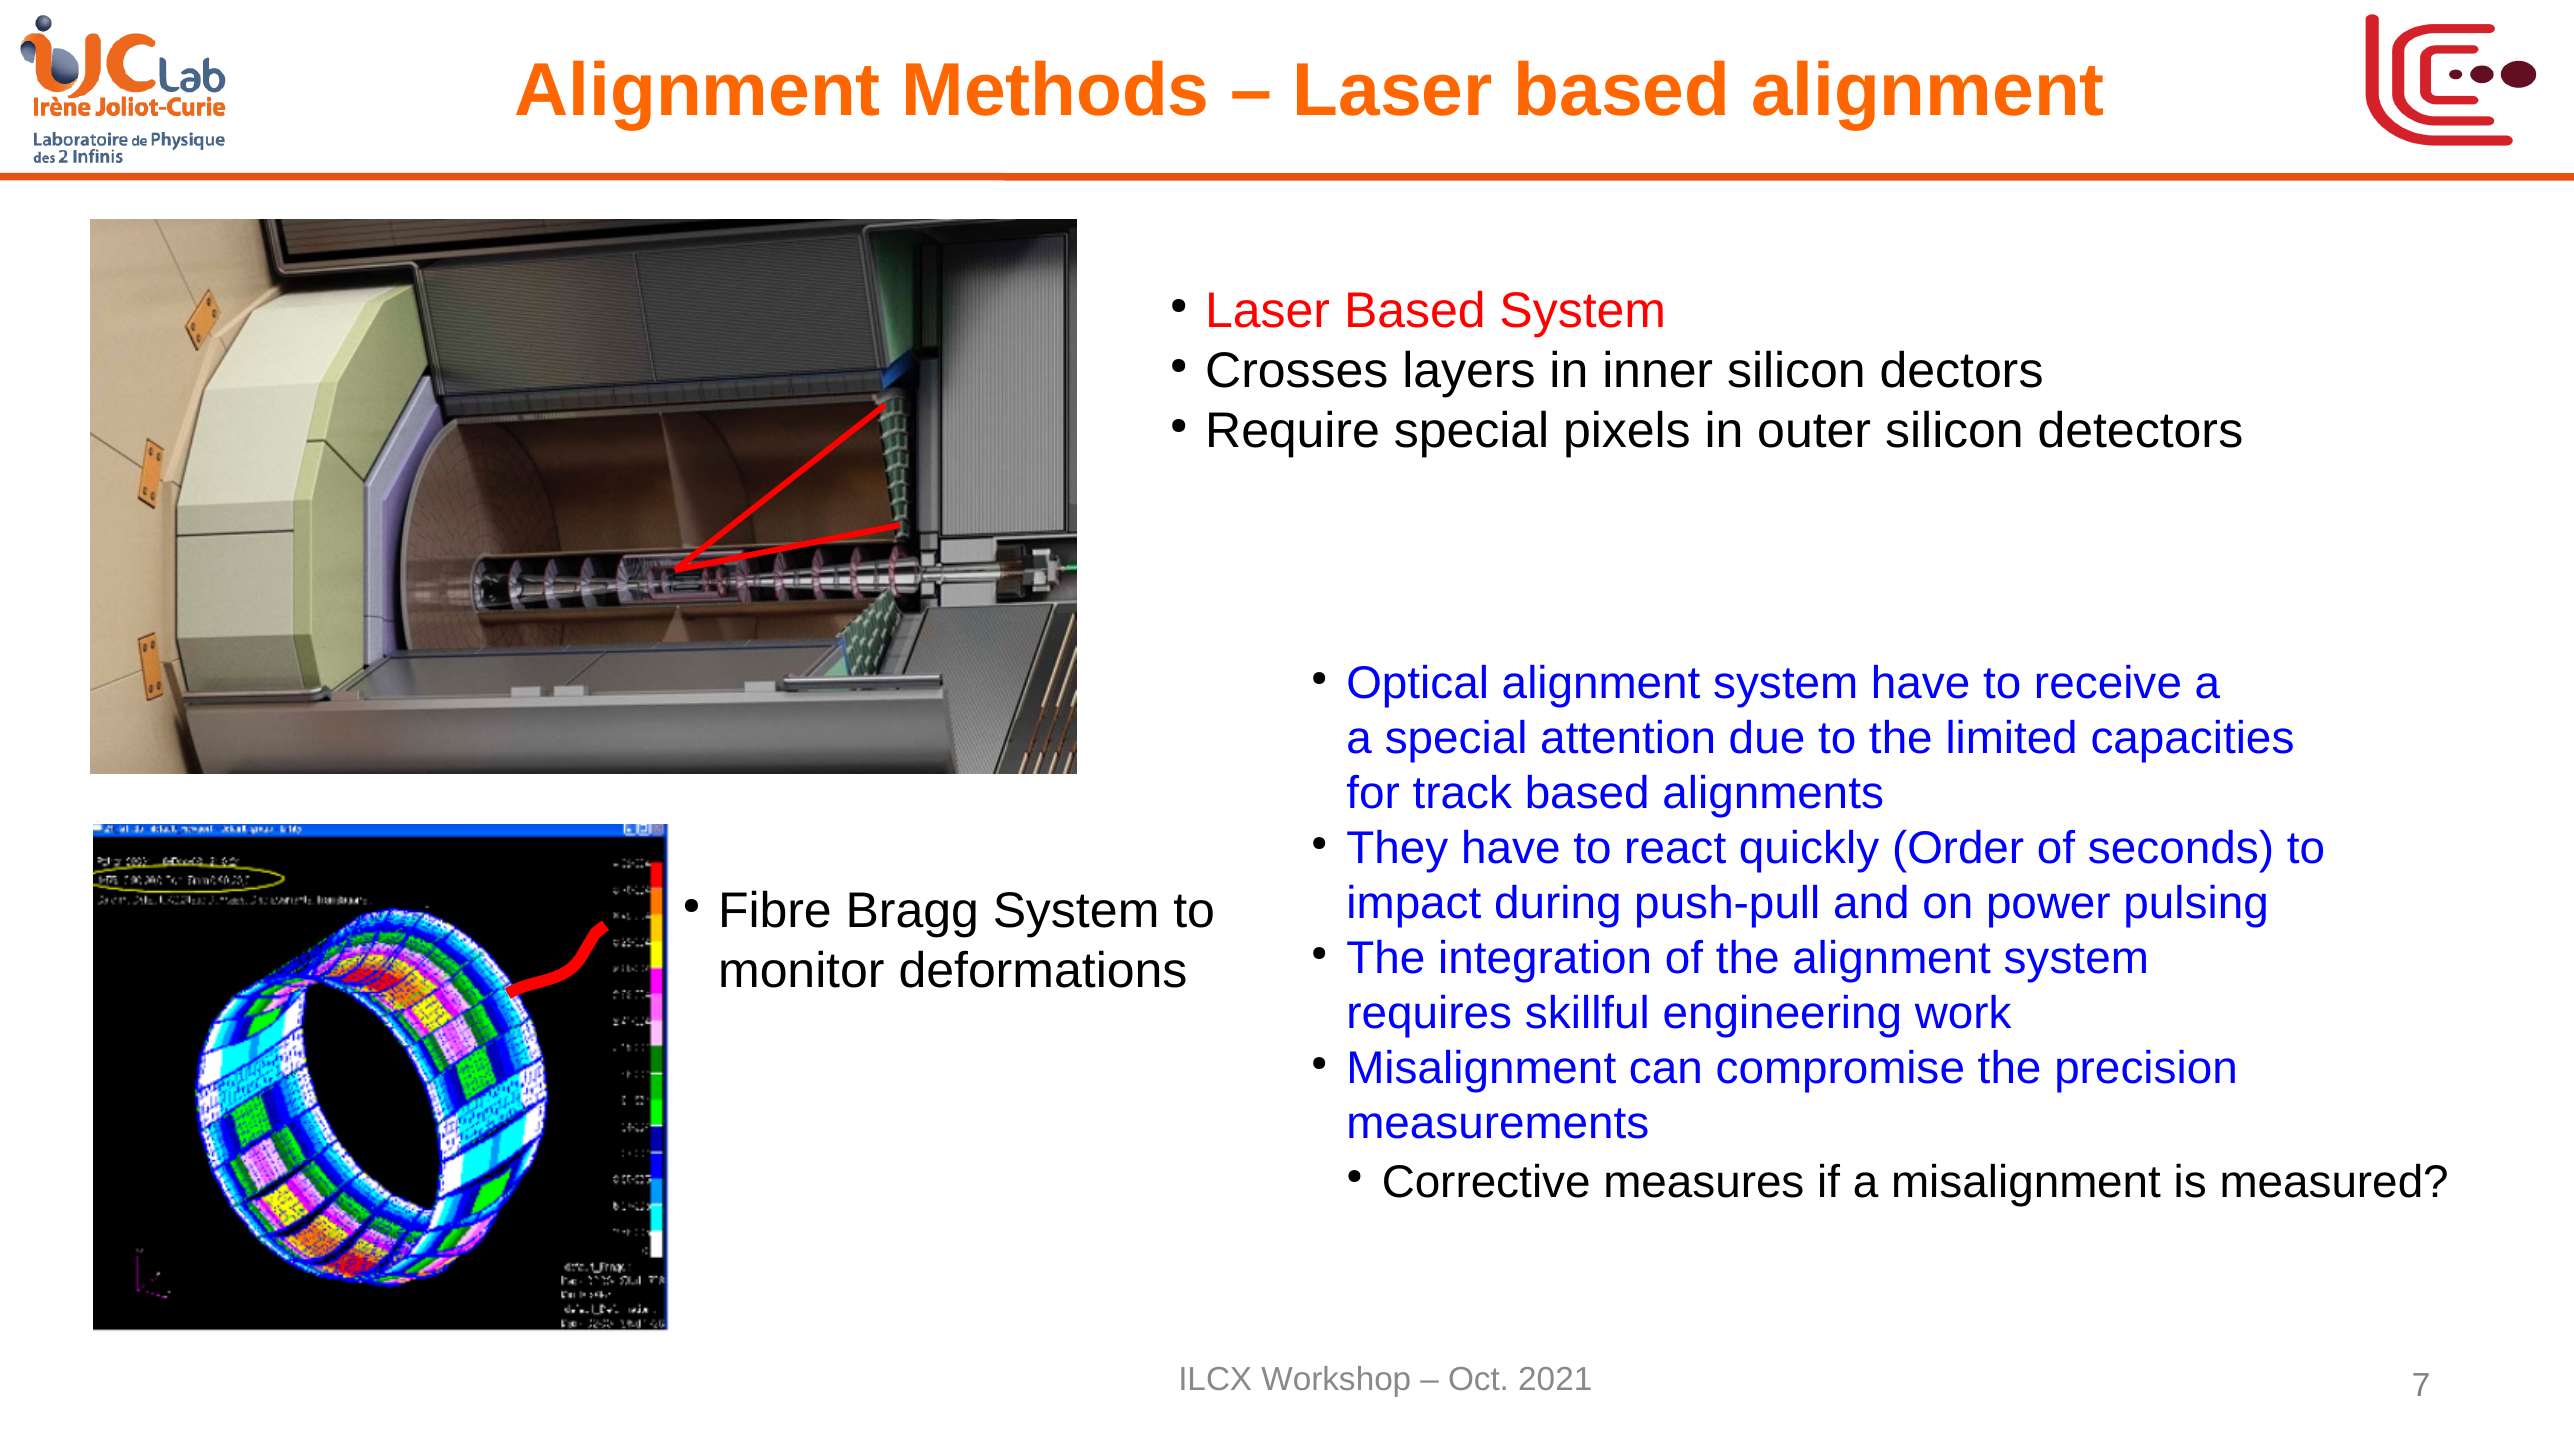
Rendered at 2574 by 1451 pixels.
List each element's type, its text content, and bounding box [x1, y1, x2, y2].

text_box Fibre Bragg System to monitor deformations [667, 870, 1231, 1005]
text_box Optical alignment system have to receive a a special attention due to the limited capacities for track based alignments They have to react quickly (Order of seconds) to impact during push-pull and on power pulsing The integration of the alignment system requires skillful engineering work Misalignment can compromise the precision measurements Corrective measures if a misalignment is measured? [1296, 645, 2504, 1215]
title Alignment Methods – Laser based alignment [226, 9, 2415, 162]
picture [2348, 2, 2554, 158]
picture [93, 824, 676, 1339]
picture [90, 219, 1077, 774]
picture [4, 0, 241, 178]
text_box Laser Based System Crosses layers in inner silicon dectors Require special pixels in outer silicon detectors [1155, 270, 2260, 465]
